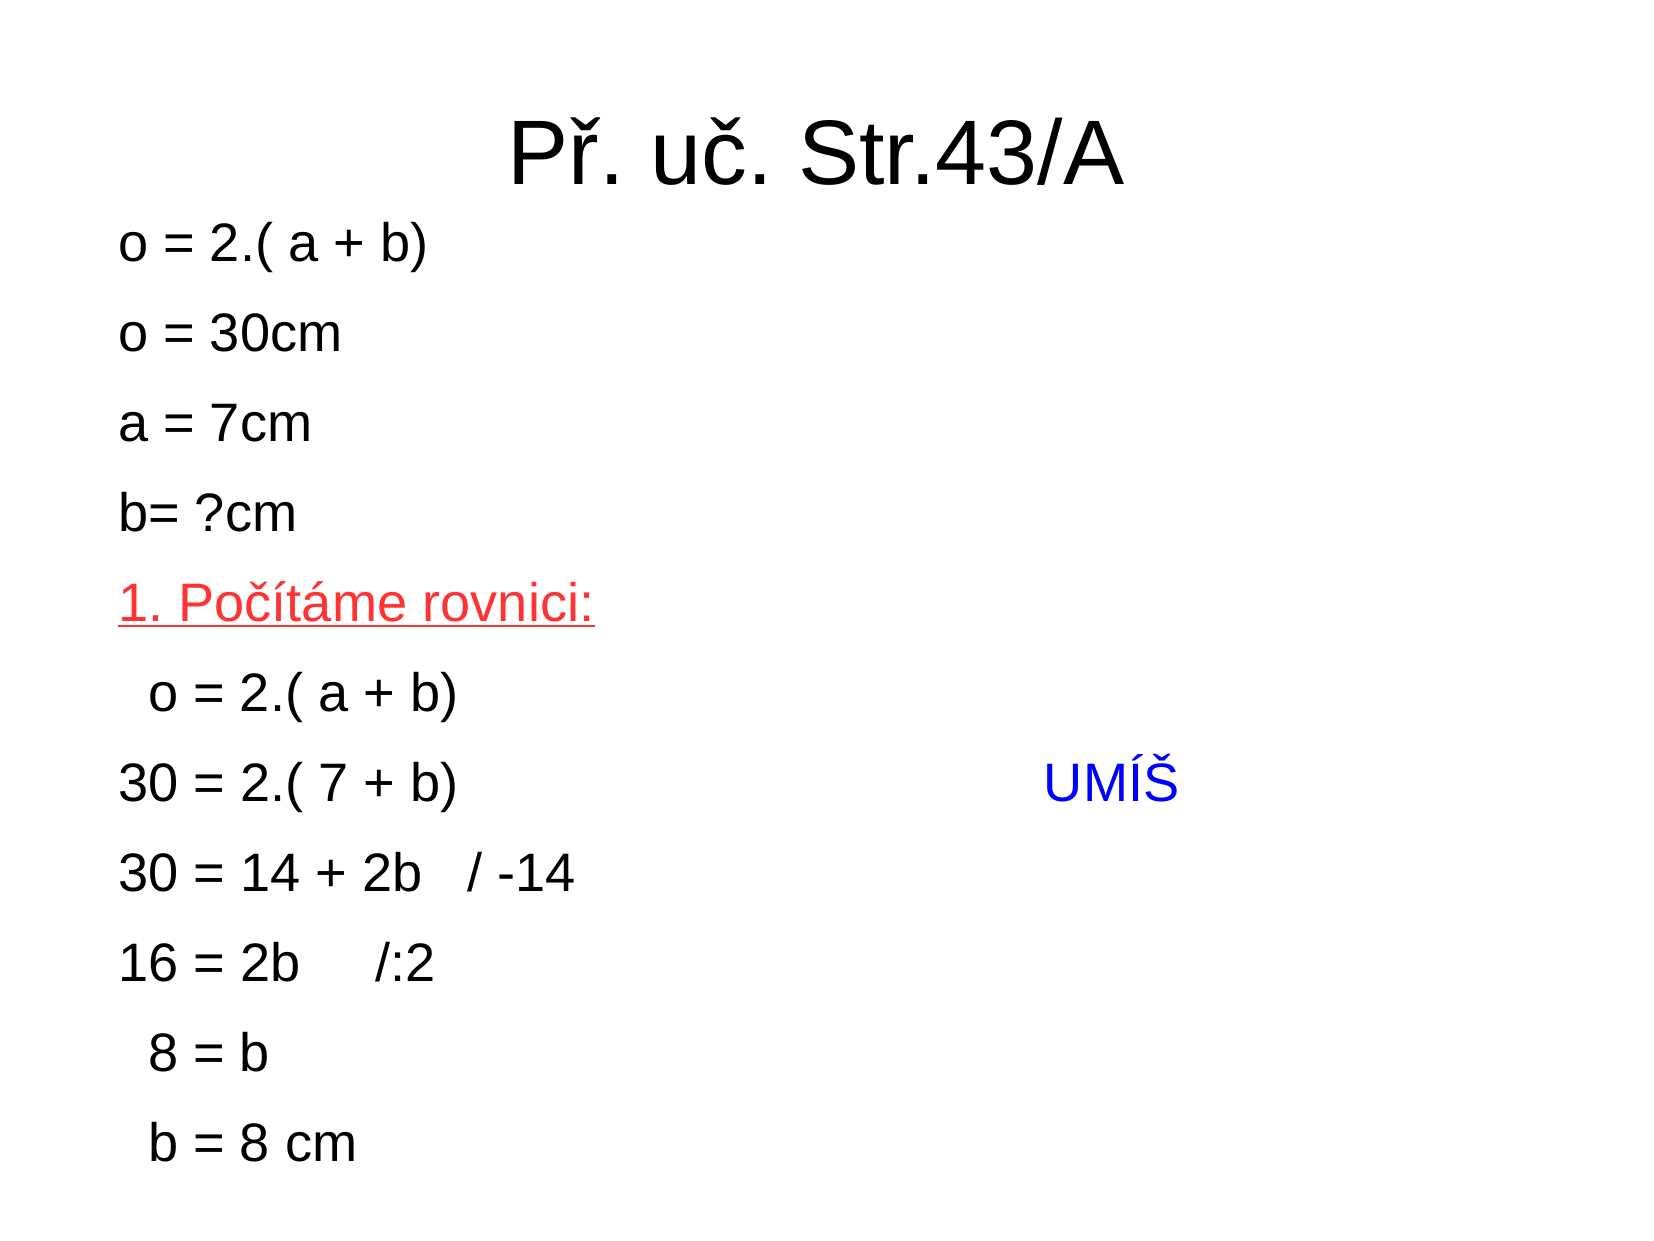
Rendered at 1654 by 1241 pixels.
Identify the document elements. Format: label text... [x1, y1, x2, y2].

title Př. uč. Str.43/A [82, 49, 1571, 257]
list o = 2.( a + b) o = 30cm a = 7cm b= ?cm 1. Počítáme rovnici: o = 2.( a + b) 30 = 2.( 7 + b) UMÍŠ 30 = 14 + 2b / -14 16 = 2b /:2 8 = b b = 8 cm [47, 212, 1536, 1174]
